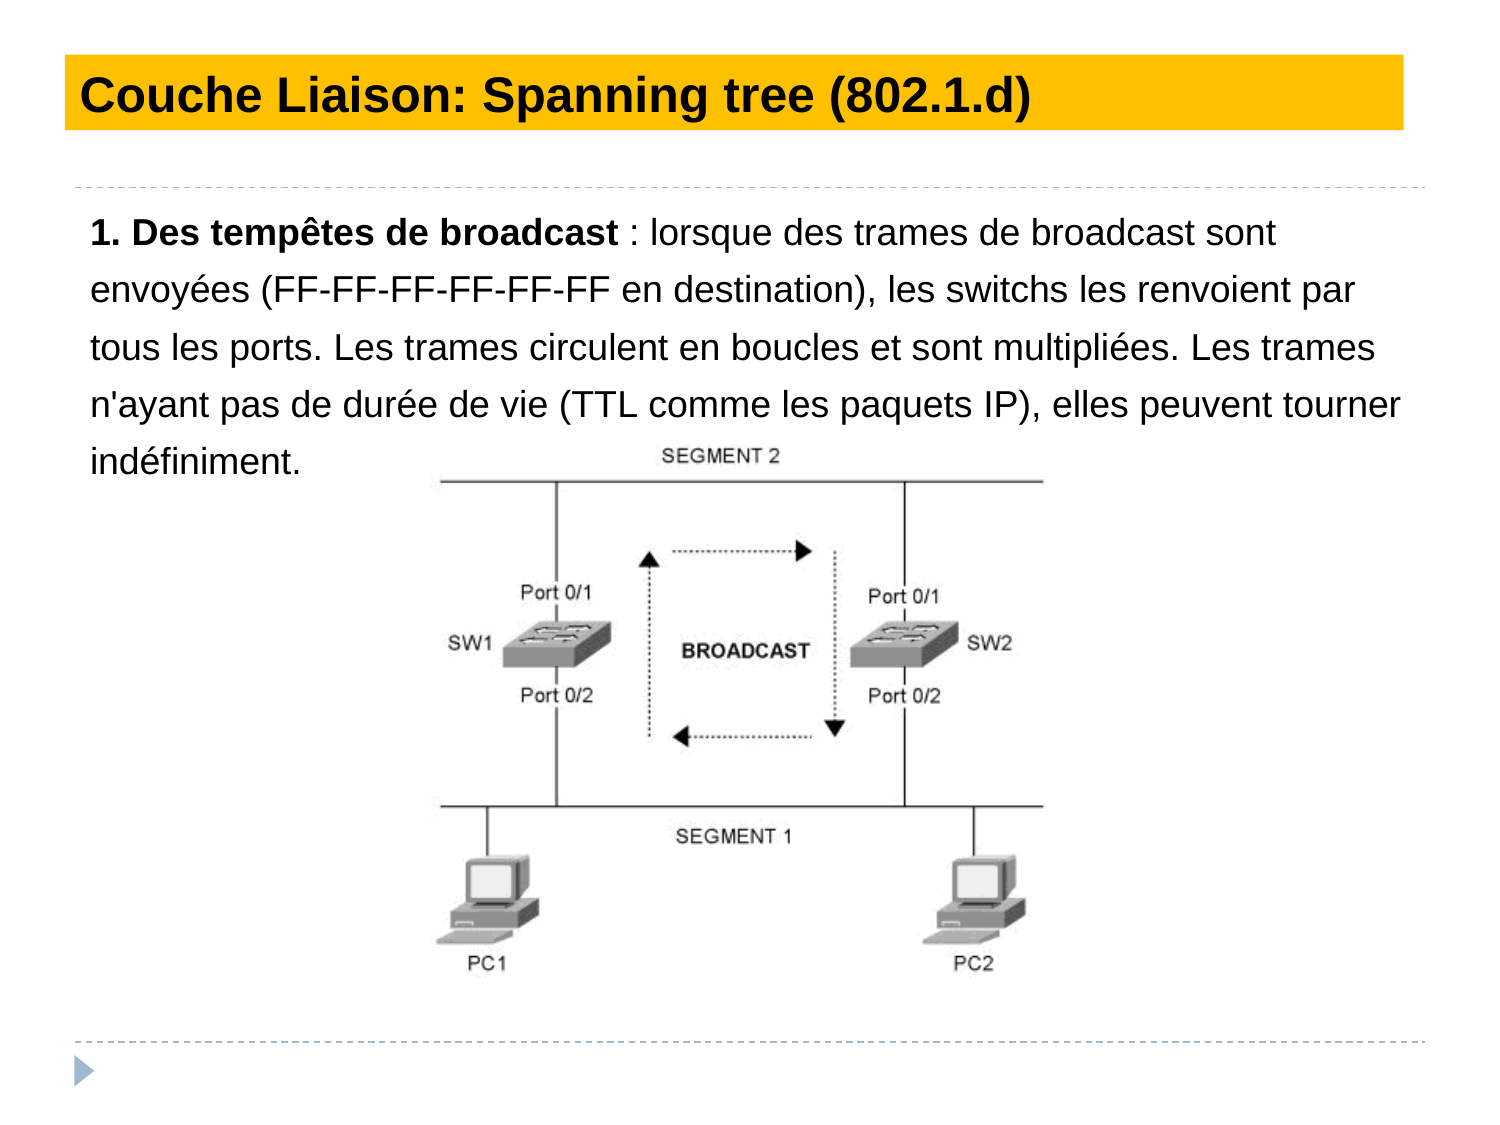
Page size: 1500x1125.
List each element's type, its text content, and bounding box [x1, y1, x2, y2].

text_box Couche Liaison: Spanning tree (802.1.d) [64, 54, 1404, 131]
picture [430, 444, 1056, 978]
list 1. Des tempêtes de broadcast : lorsque des trames de broadcast sont envoyées (FF-FF-FF-FF-FF-FF en destination), les switchs les renvoient par tous les ports. Les trames circulent en boucles et sont multipliées. Les trames n'ayant pas de durée de vie (TTL comme les paquets IP), elles peuvent tourner indéfiniment. [75, 200, 1426, 1010]
